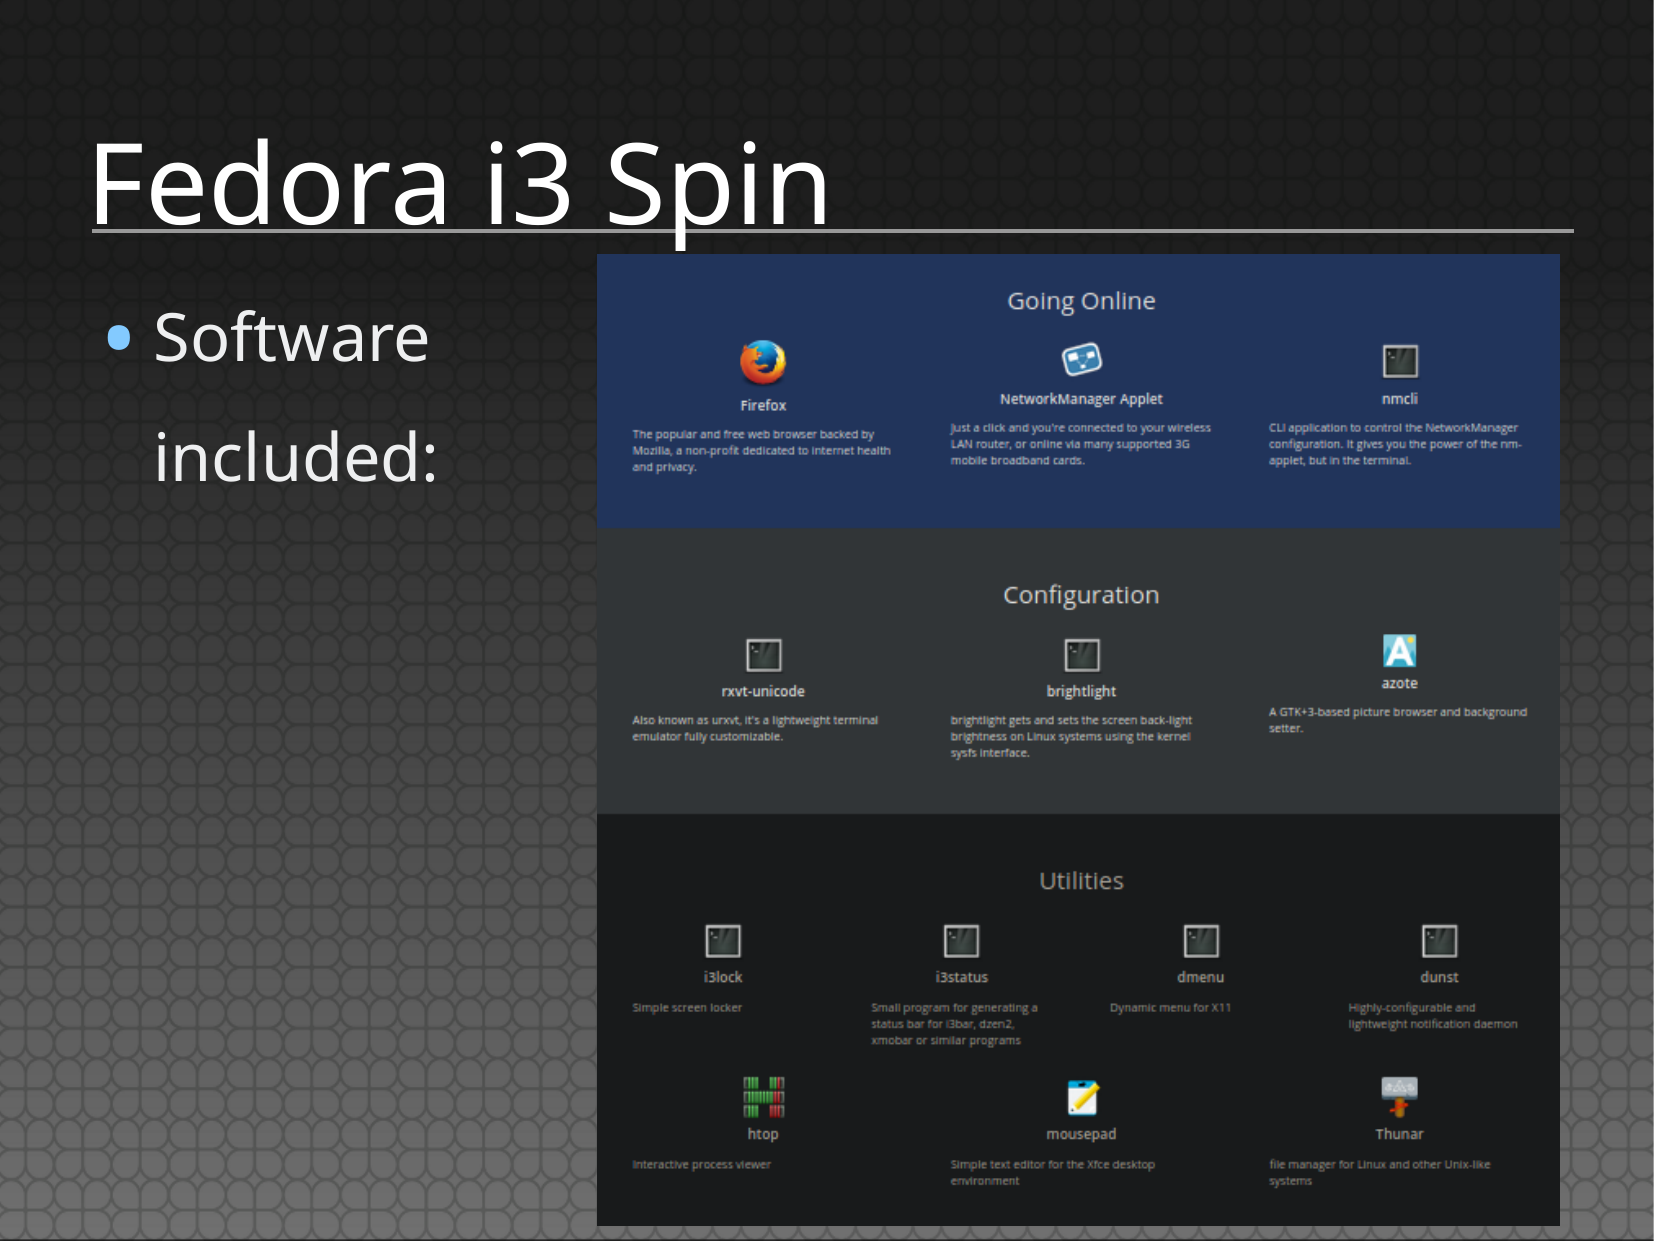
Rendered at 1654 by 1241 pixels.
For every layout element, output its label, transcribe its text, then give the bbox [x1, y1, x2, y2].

list Software included: [82, 290, 1571, 1241]
picture [0, 0, 1654, 1241]
title Fedora i3 Spin [86, 112, 1576, 249]
